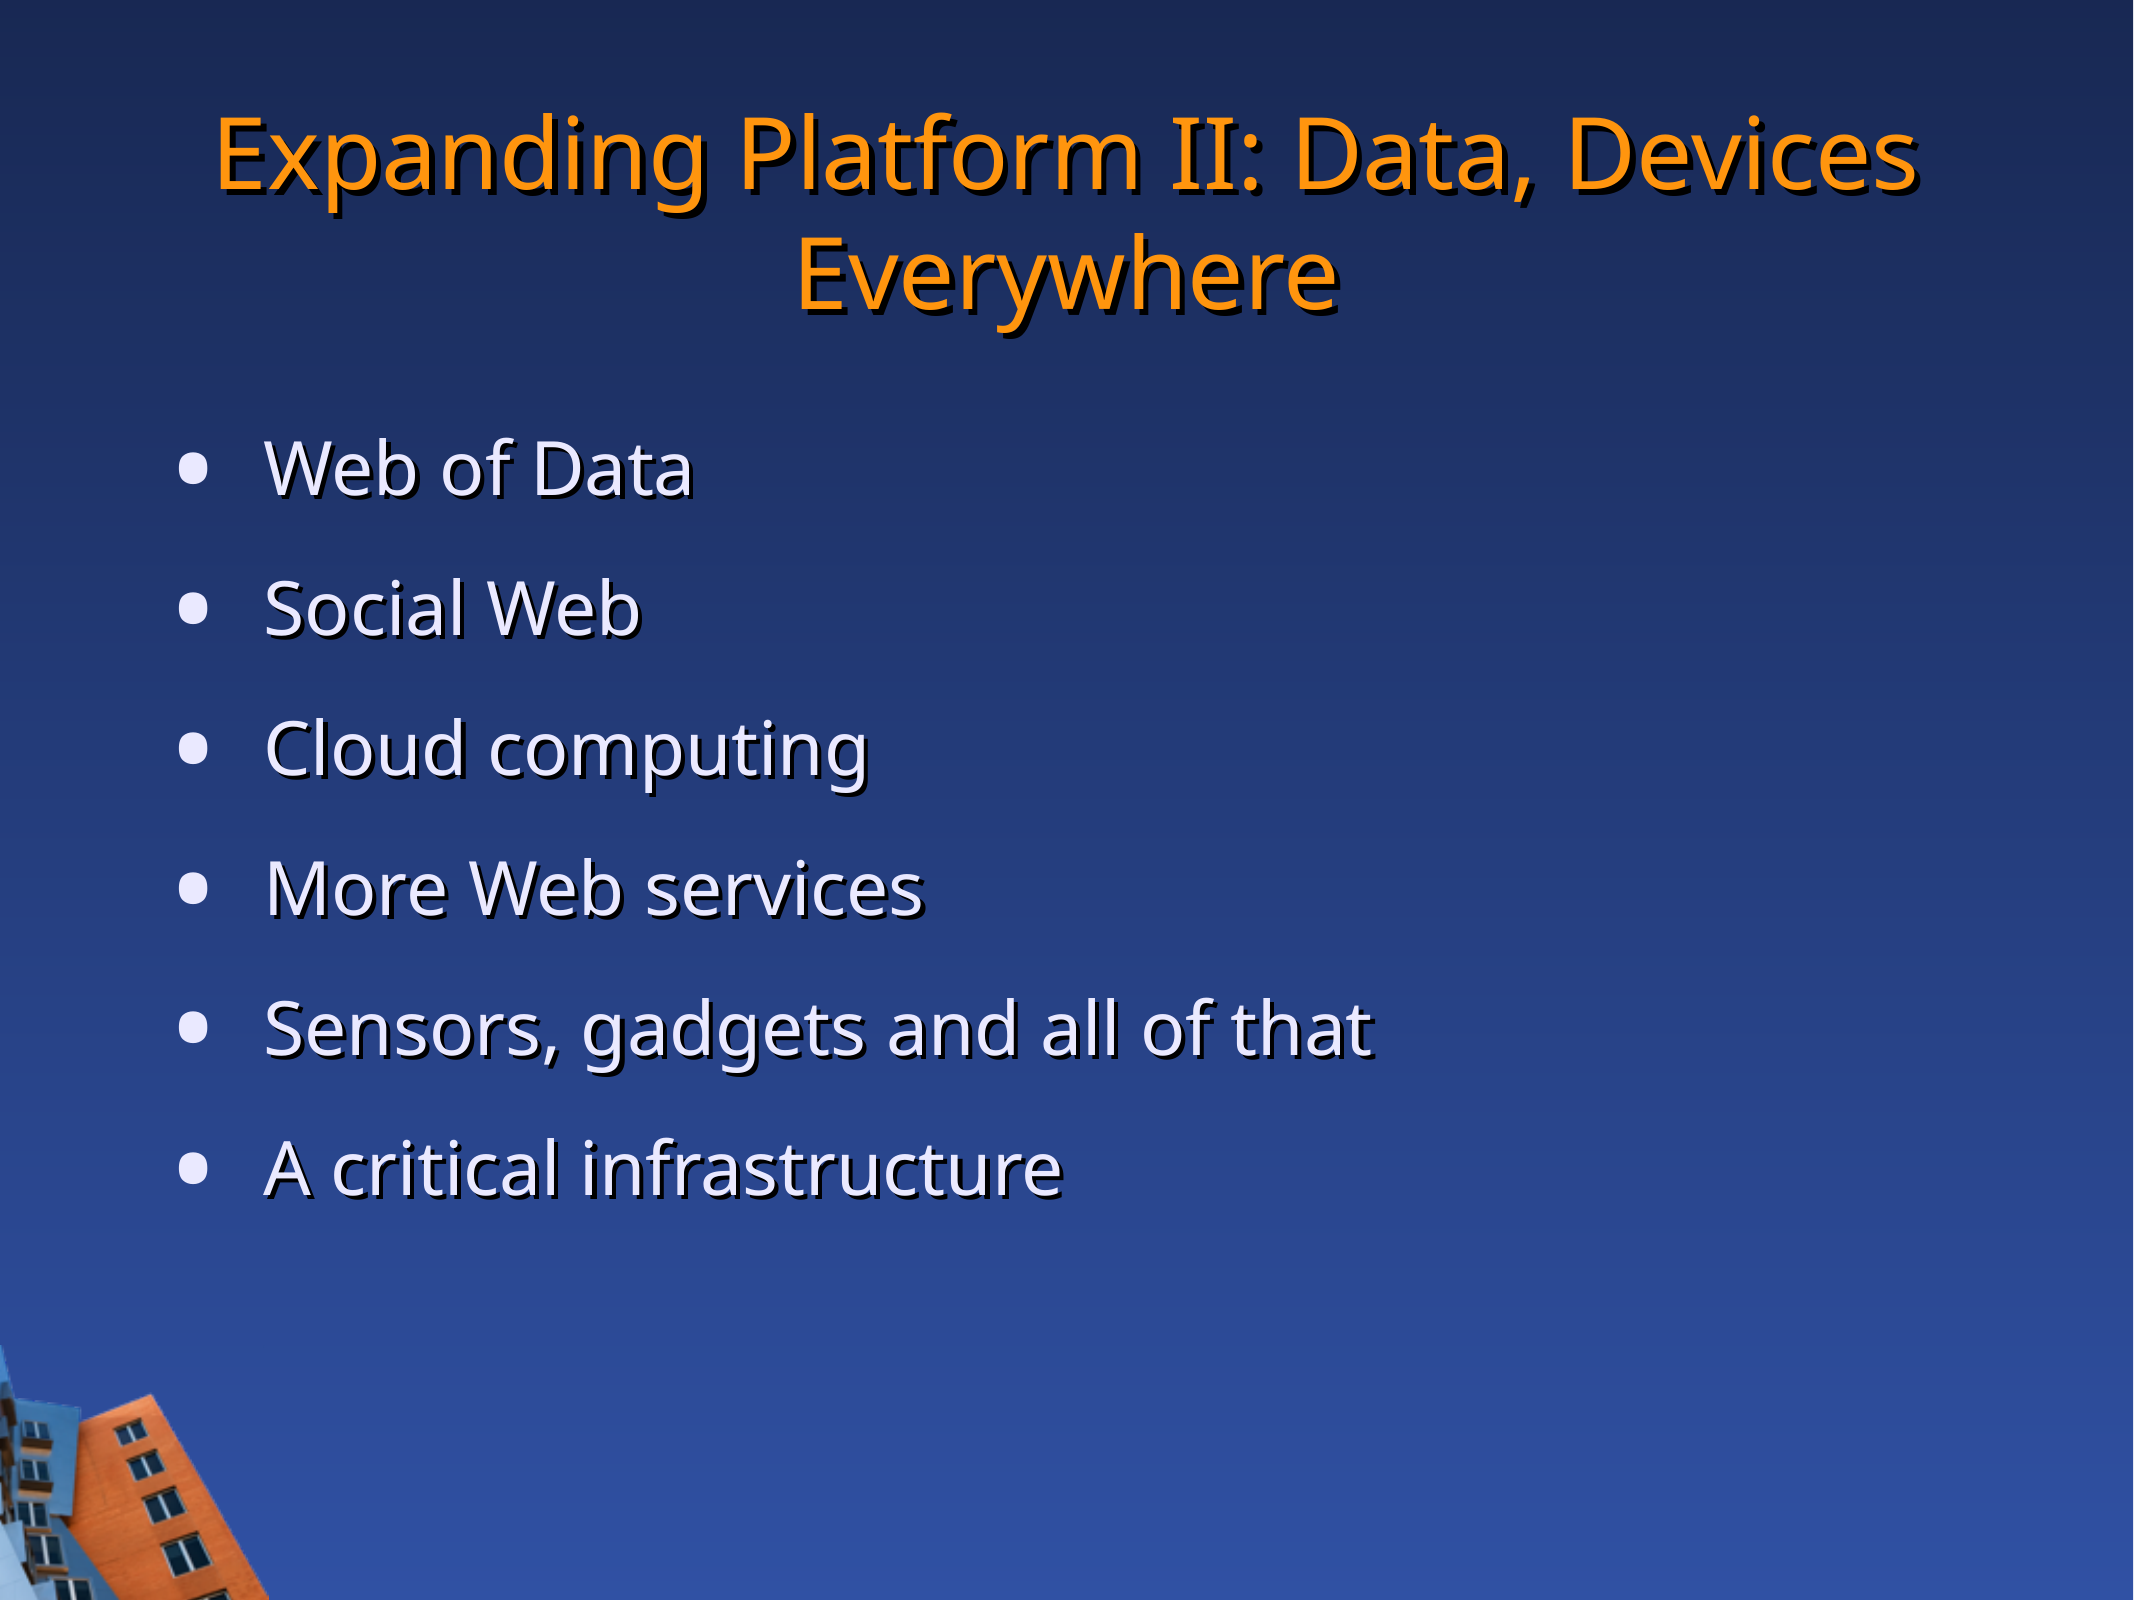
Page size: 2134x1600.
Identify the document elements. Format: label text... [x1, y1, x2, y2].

list Web of Data Social Web Cloud computing More Web services Sensors, gadgets and all of that A critical infrastructure [117, 420, 2038, 1477]
title Expanding Platform II: Data, Devices Everywhere [106, 76, 2027, 344]
picture [0, 1345, 269, 1600]
